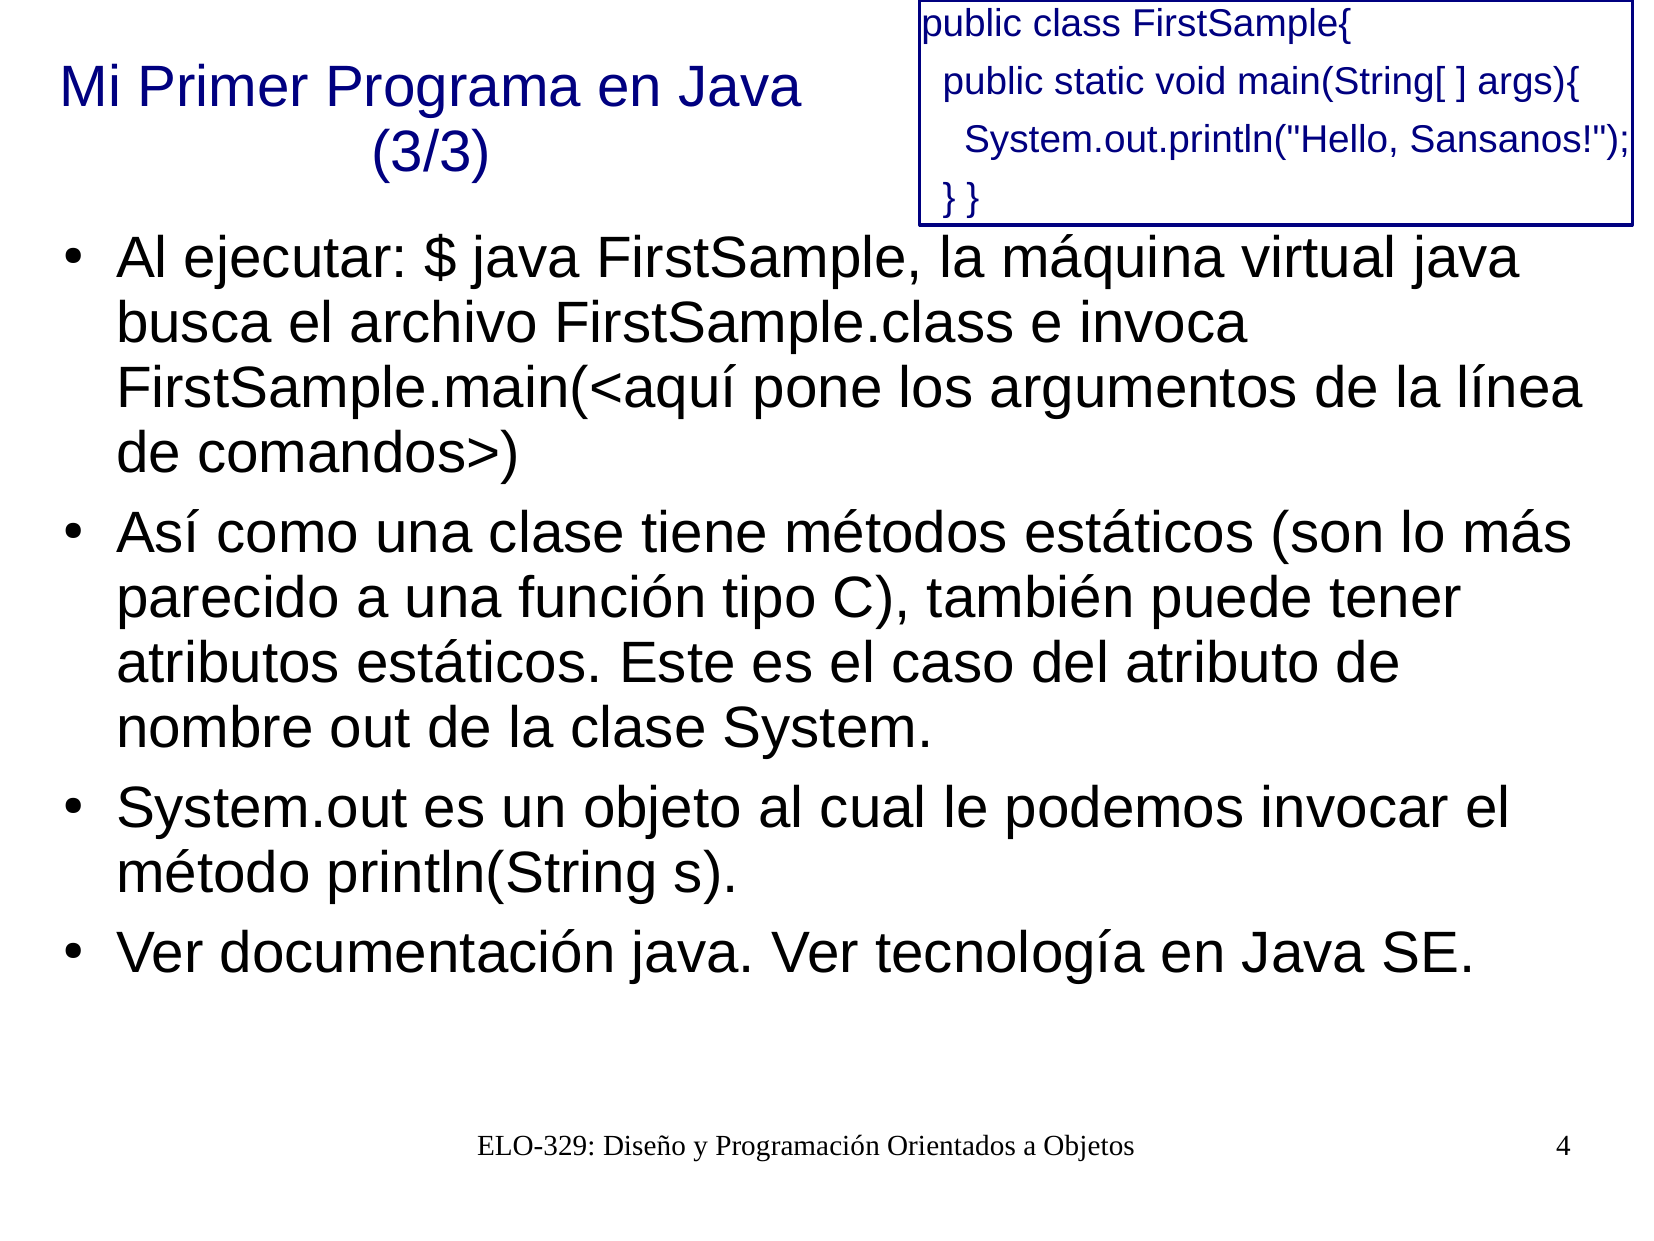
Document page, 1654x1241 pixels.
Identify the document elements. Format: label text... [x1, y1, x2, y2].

list public class FirstSample{ public static void main(String[ ] args)‏{ System.out.println("Hello, Sansanos!"); } } [919, 0, 1633, 226]
title Mi Primer Programa en Java (3/3) [37, 49, 826, 188]
list Al ejecutar: $ java FirstSample, la máquina virtual java busca el archivo FirstSample.class e invoca FirstSample.main(<aquí pone los argumentos de la línea de comandos>) Así como una clase tiene métodos estáticos (son lo más parecido a una función tipo C), también puede tener atributos estáticos. Este es el caso del atributo de nombre out de la clase System. System.out es un objeto al cual le podemos invocar el método println(String s). Ver documentación java. Ver tecnología en Java SE. [45, 225, 1613, 1126]
